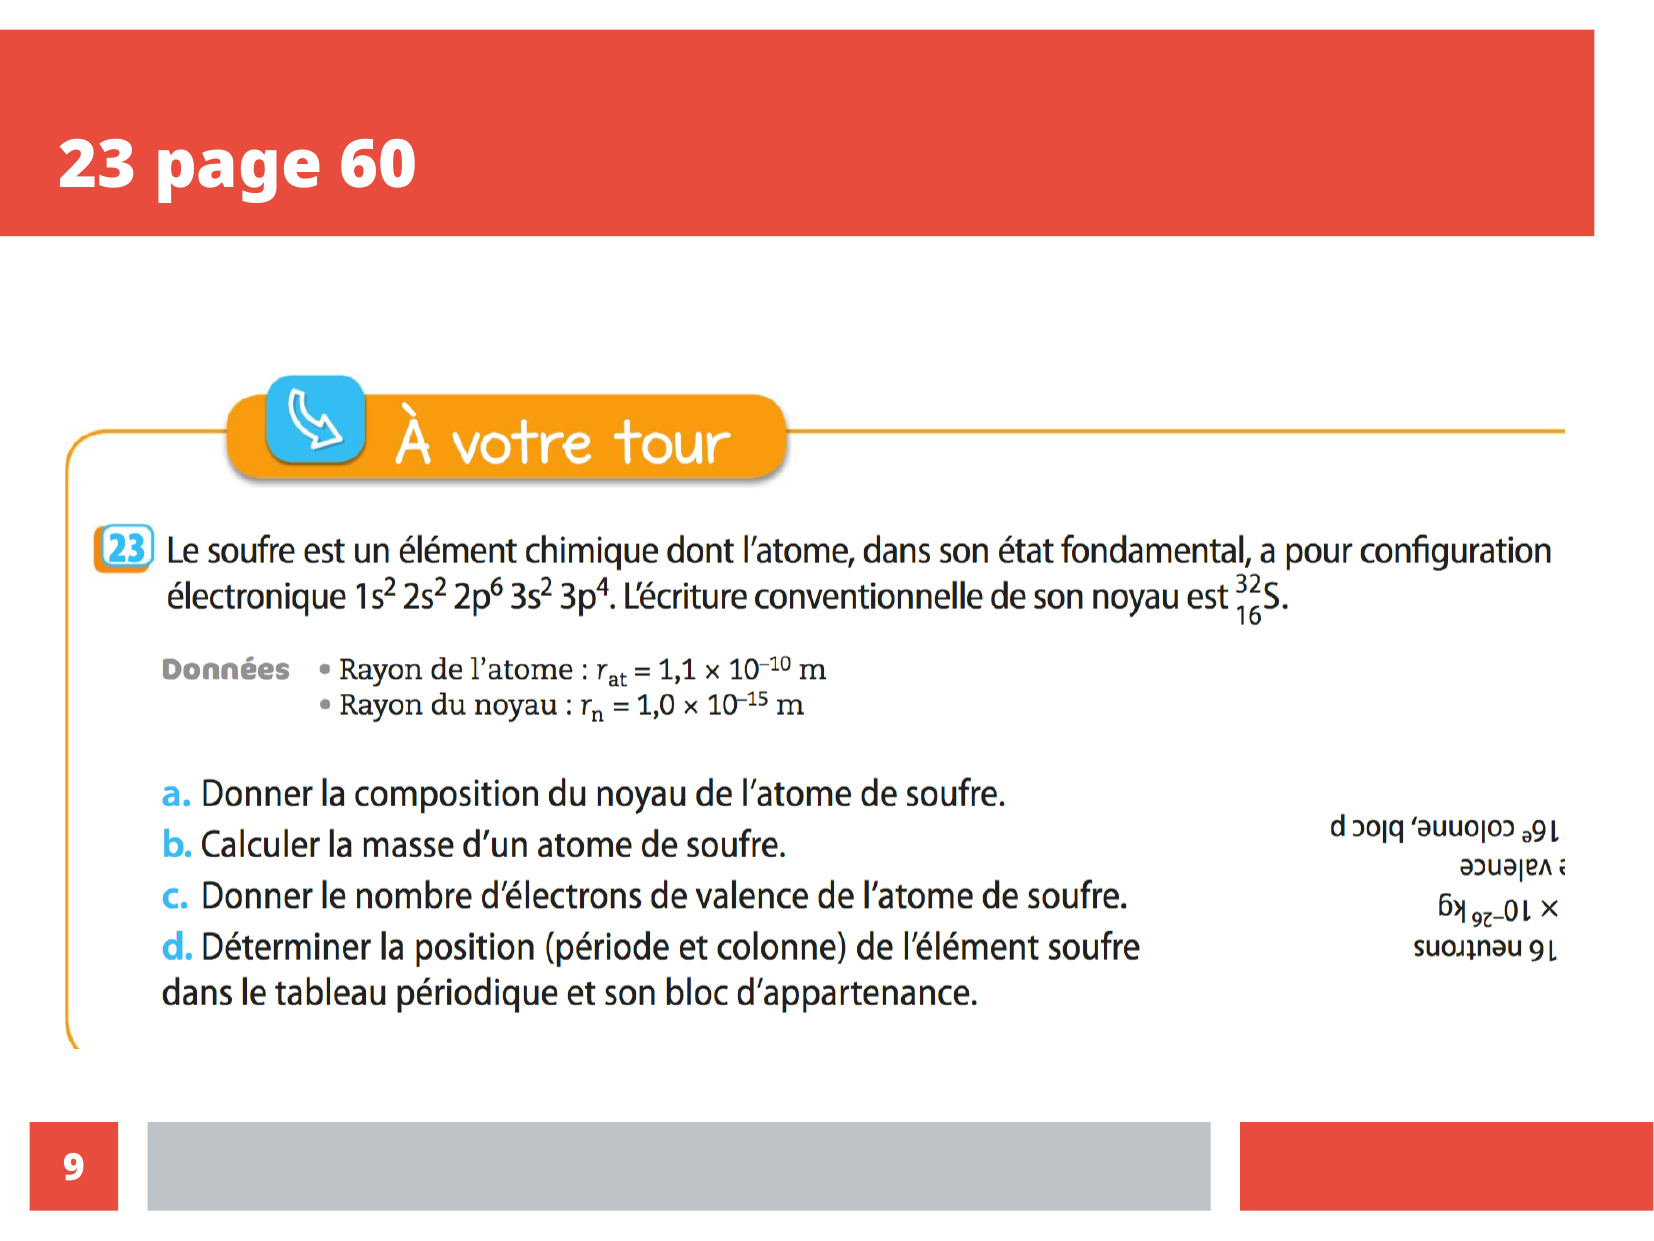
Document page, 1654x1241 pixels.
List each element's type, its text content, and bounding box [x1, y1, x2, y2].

title 23 page 60 [59, 59, 1595, 207]
picture [59, 369, 1565, 1049]
